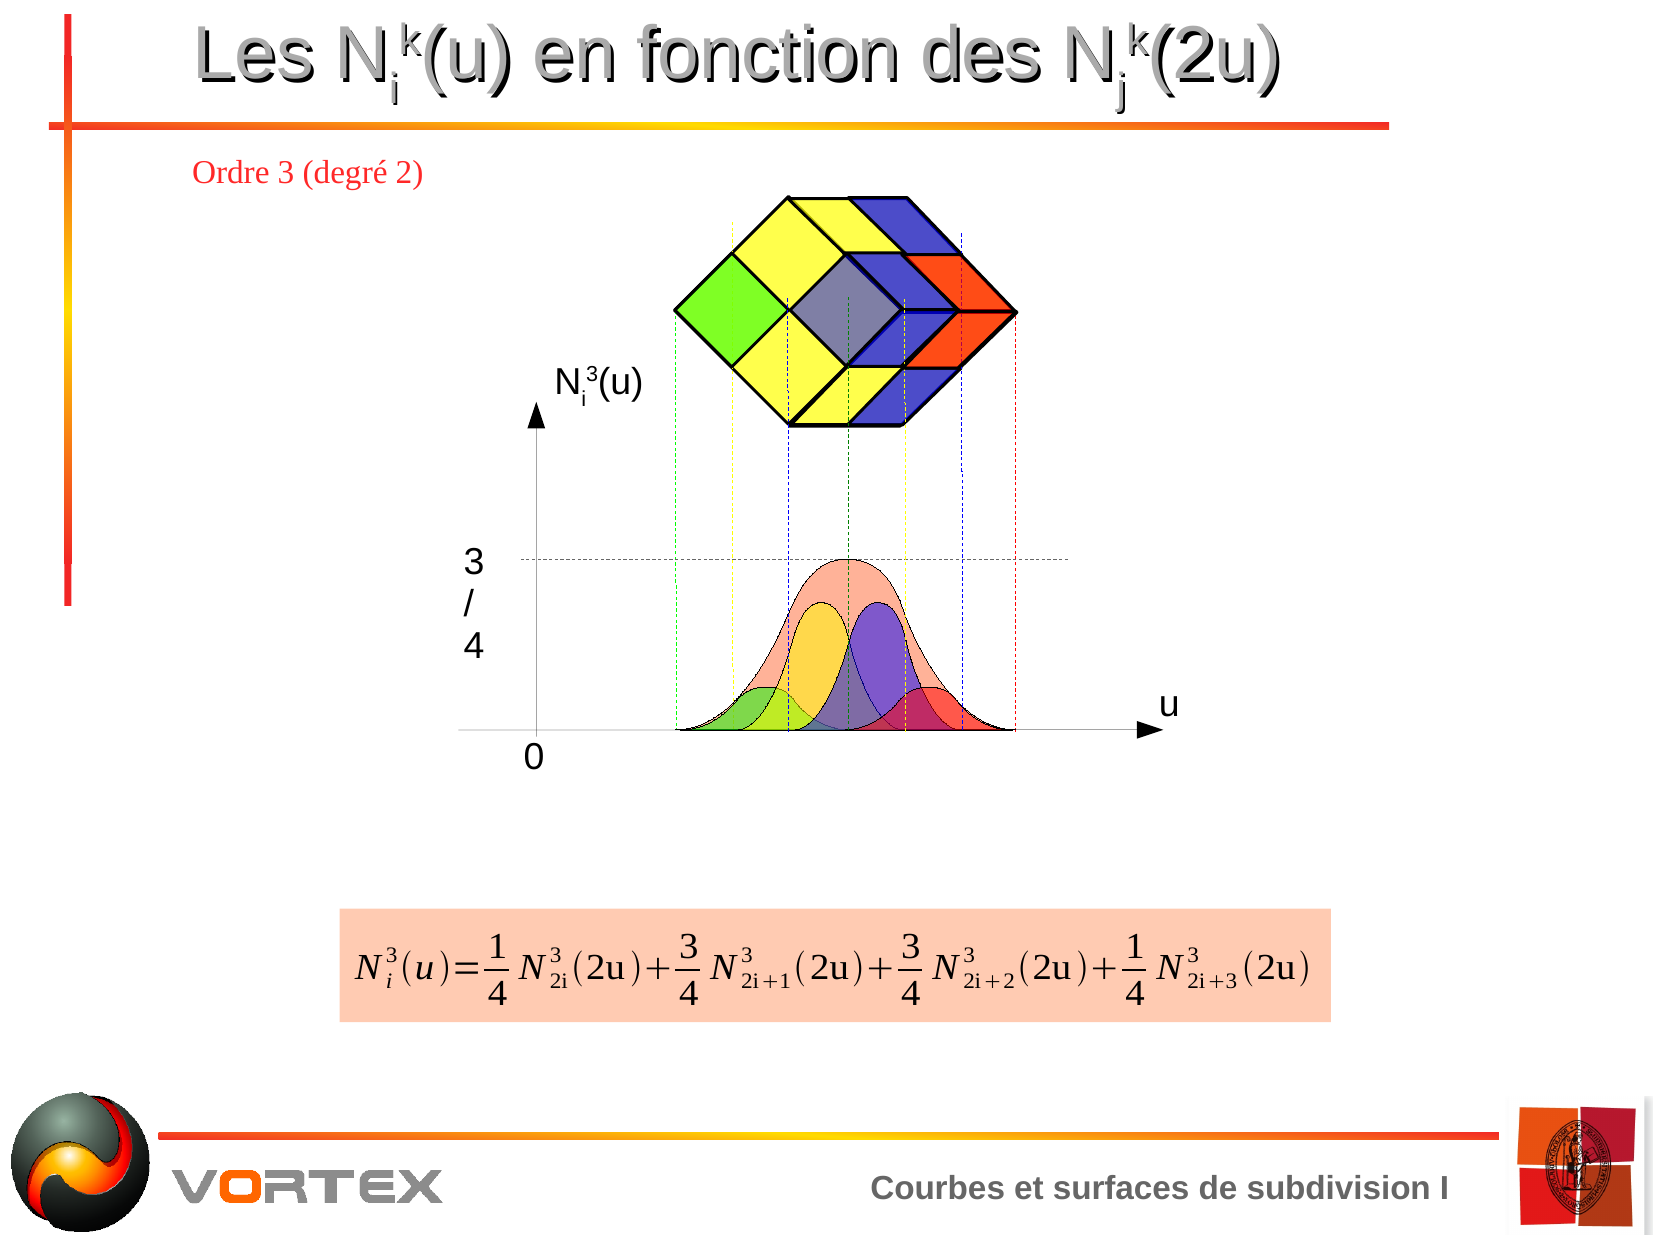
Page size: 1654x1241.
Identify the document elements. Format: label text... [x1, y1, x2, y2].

text_box 3/4 [448, 533, 508, 689]
picture [11, 1092, 443, 1232]
list Ordre 3 (degré 2) [97, 153, 1571, 1109]
text_box [675, 559, 1016, 731]
title Les Nik(u) en fonction des Njk(2u) [82, 4, 1392, 120]
picture [1505, 1096, 1653, 1235]
text_box u [1144, 674, 1203, 738]
text_box Ni3(u) [539, 352, 665, 472]
text_box 0 [508, 728, 568, 792]
chart [343, 926, 1318, 1014]
text_box [674, 196, 1018, 427]
